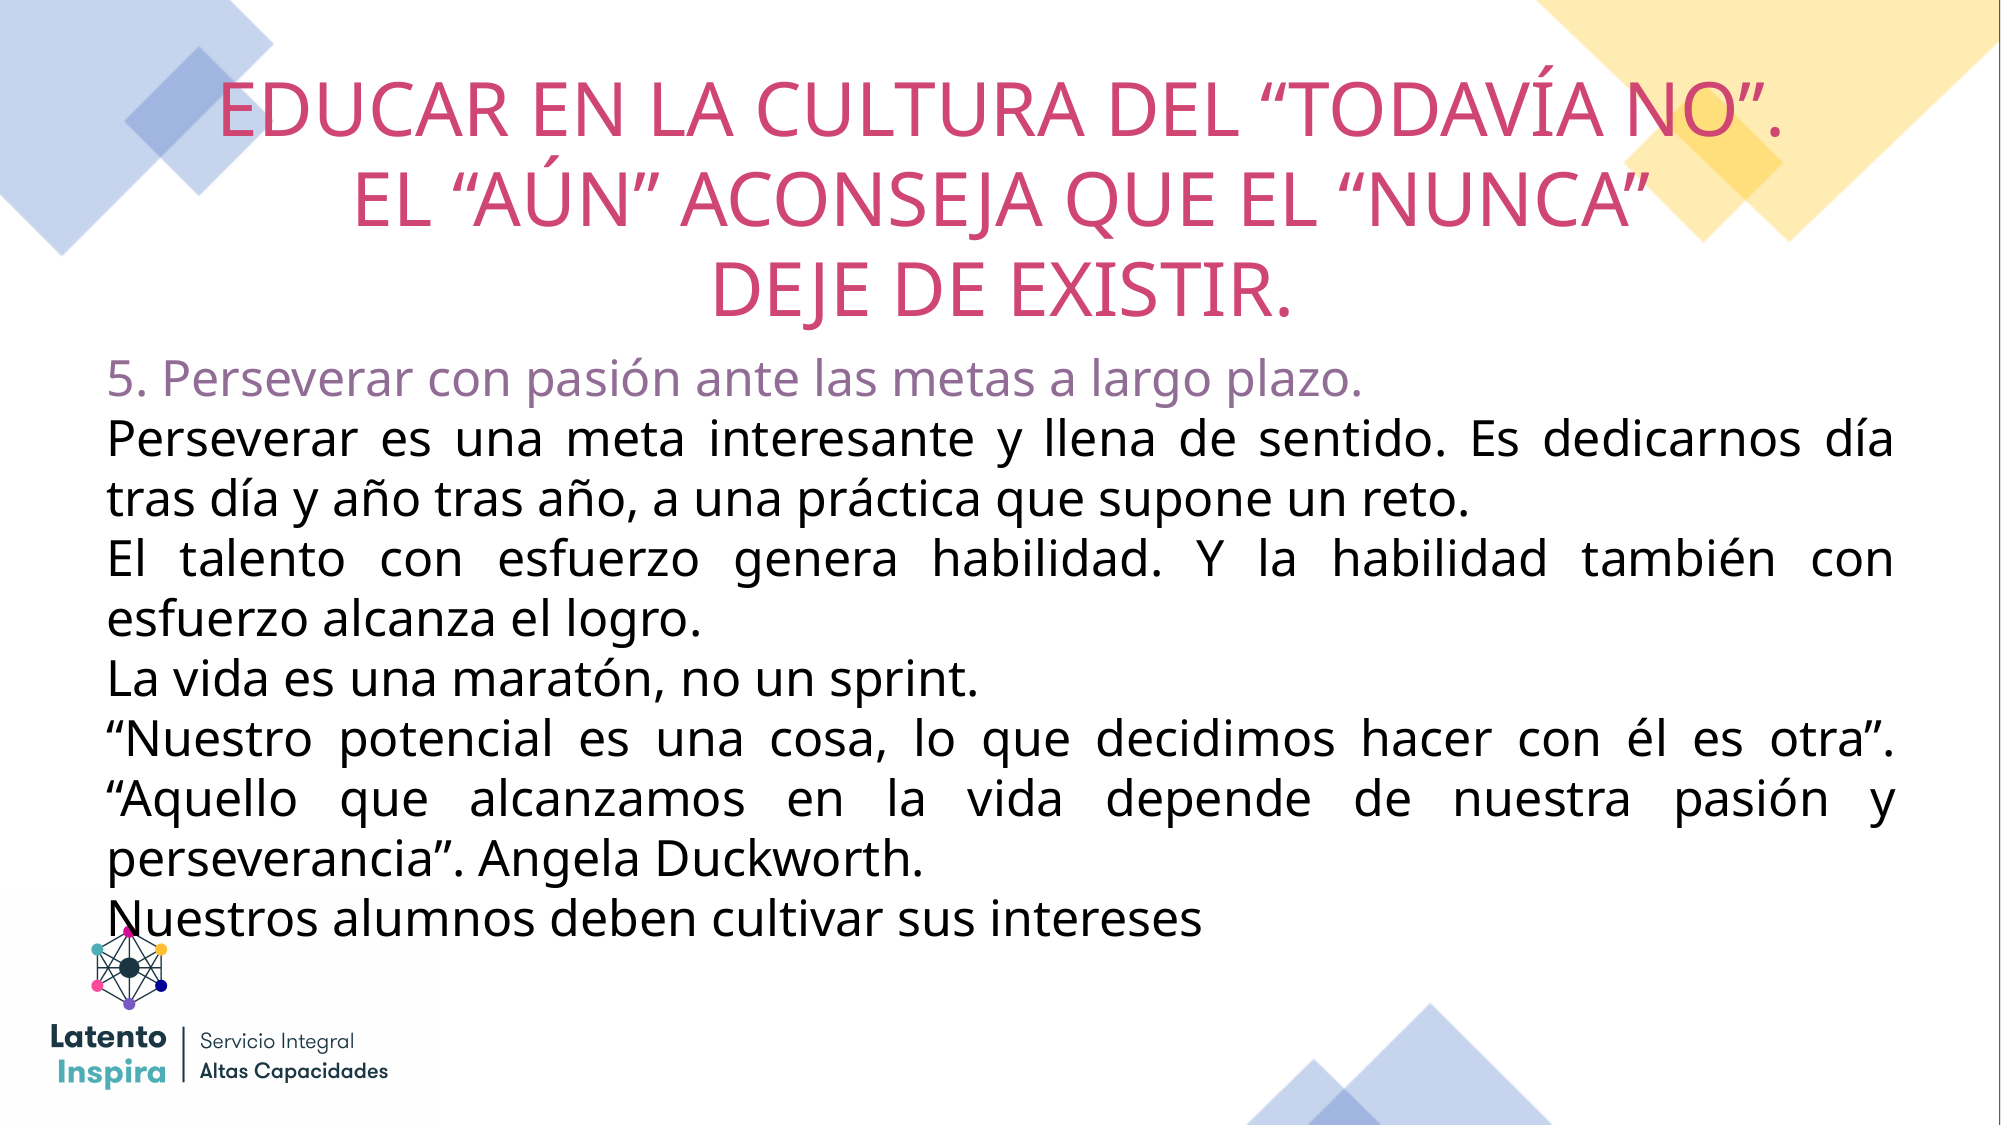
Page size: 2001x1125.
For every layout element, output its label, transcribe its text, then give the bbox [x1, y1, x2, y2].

text_box EDUCAR EN LA CULTURA DEL “TODAVÍA NO”. EL “AÚN” ACONSEJA QUE EL “NUNCA” DEJE DE EXISTIR. 5. Perseverar con pasión ante las metas a largo plazo. Perseverar es una meta interesante y llena de sentido. Es dedicarnos día tras día y año tras año, a una práctica que supone un reto. El talento con esfuerzo genera habilidad. Y la habilidad también con esfuerzo alcanza el logro. La vida es una maratón, no un sprint. “Nuestro potencial es una cosa, lo que decidimos hacer con él es otra”. “Aquello que alcanzamos en la vida depende de nuestra pasión y perseverancia”. Angela Duckworth. Nuestros alumnos deben cultivar sus intereses [91, 53, 1912, 954]
picture [0, 0, 2001, 1125]
